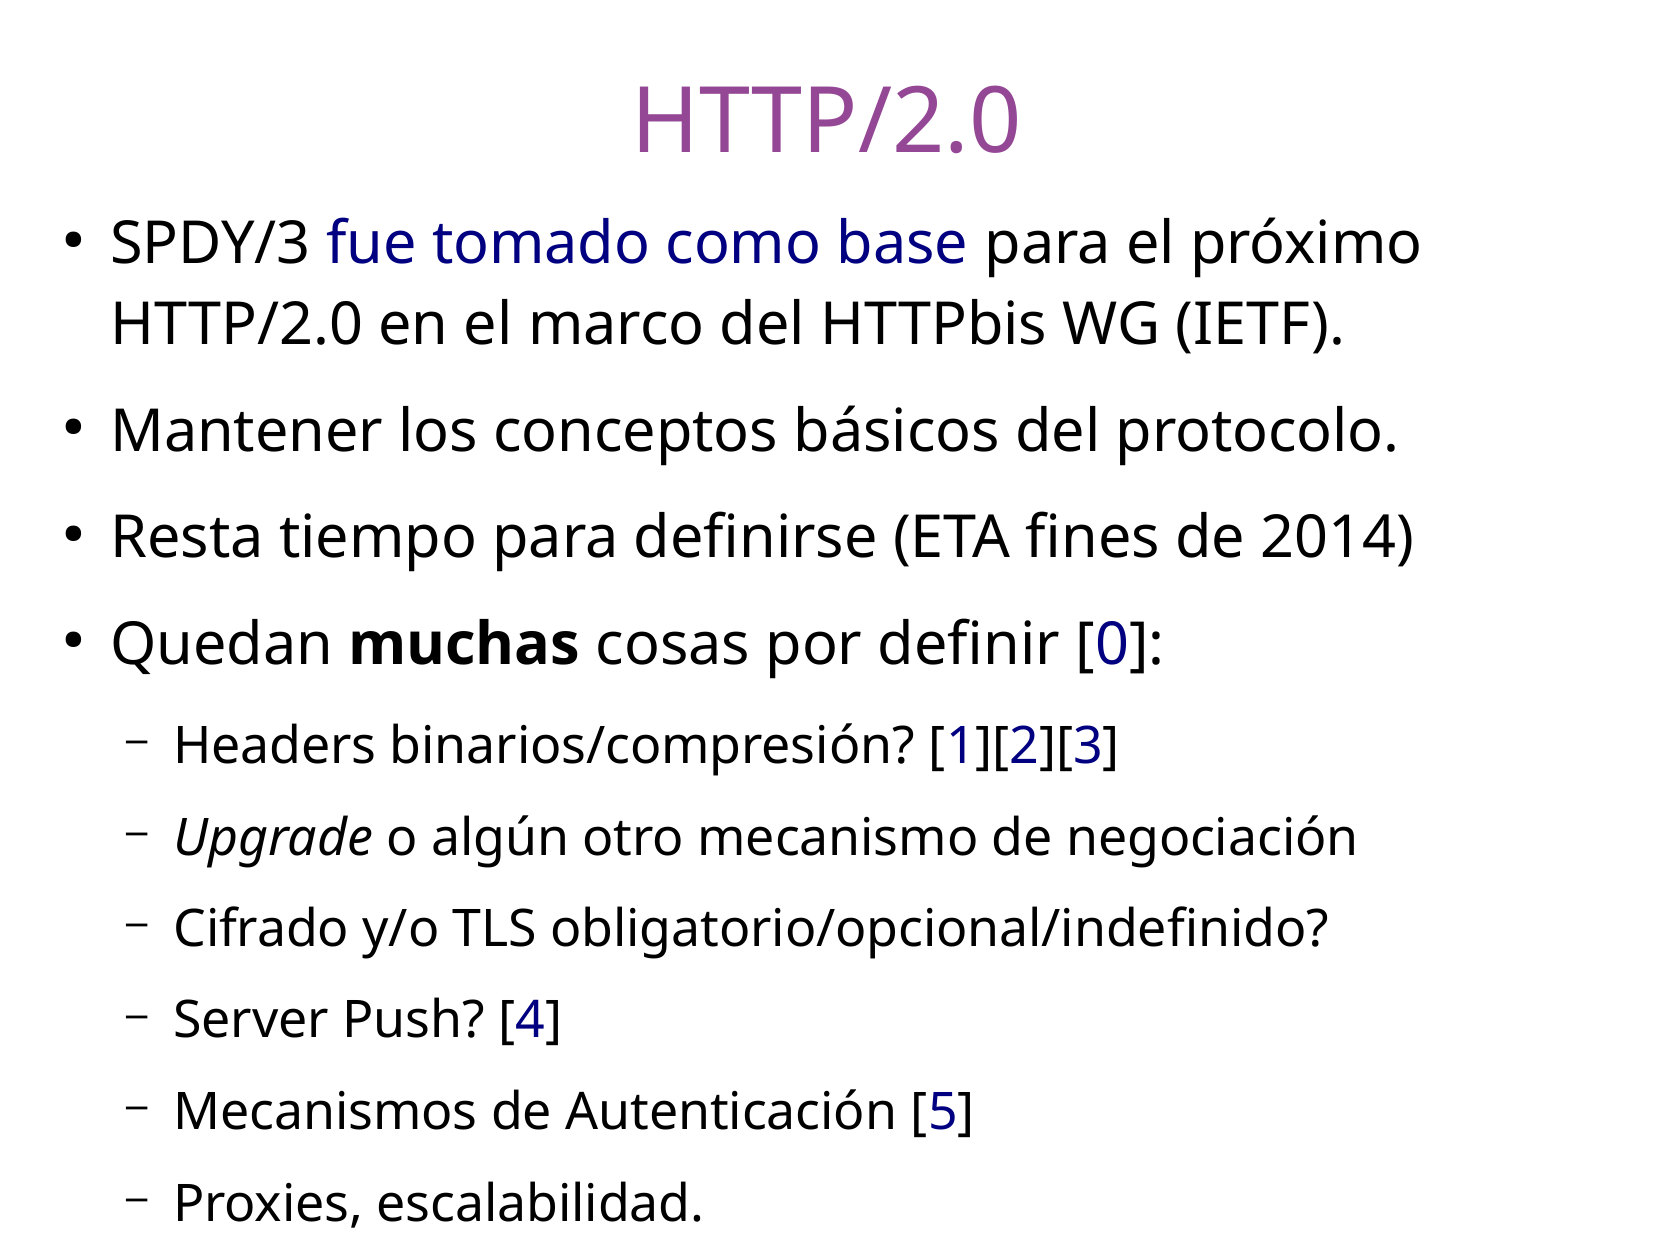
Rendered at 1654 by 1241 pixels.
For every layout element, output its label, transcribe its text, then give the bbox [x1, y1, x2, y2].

list SPDY/3 fue tomado como base para el próximo HTTP/2.0 en el marco del HTTPbis WG (IETF). Mantener los conceptos básicos del protocolo. Resta tiempo para definirse (ETA fines de 2014) Quedan muchas cosas por definir [0]: Headers binarios/compresión? [1][2][3] Upgrade o algún otro mecanismo de negociación Cifrado y/o TLS obligatorio/opcional/indefinido? Server Push? [4] Mecanismos de Autenticación [5] Proxies, escalabilidad. [47, 200, 1630, 1241]
title HTTP/2.0 [82, 13, 1571, 200]
